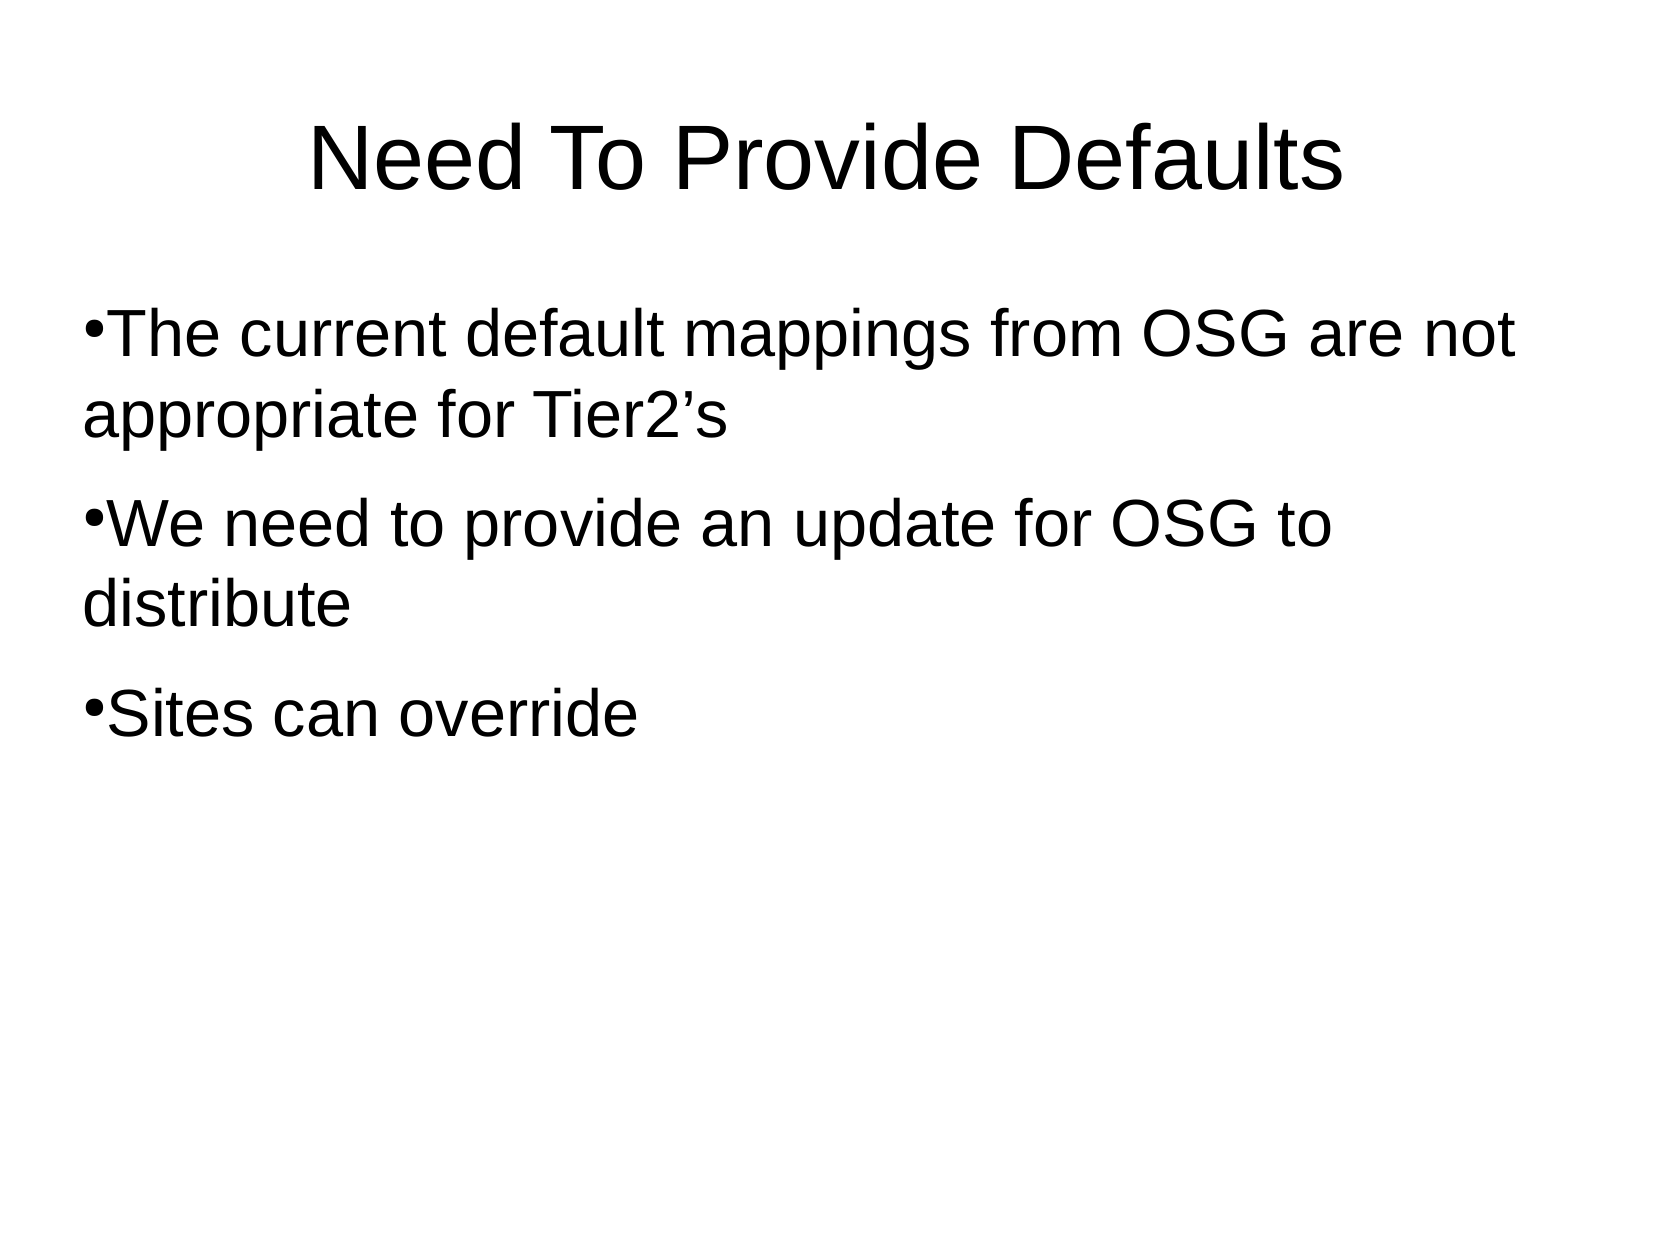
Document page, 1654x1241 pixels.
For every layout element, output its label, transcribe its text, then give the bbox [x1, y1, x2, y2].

title Need To Provide Defaults [82, 49, 1571, 257]
list The current default mappings from OSG are not appropriate for Tier2’s We need to provide an update for OSG to distribute Sites can override [82, 290, 1571, 1010]
